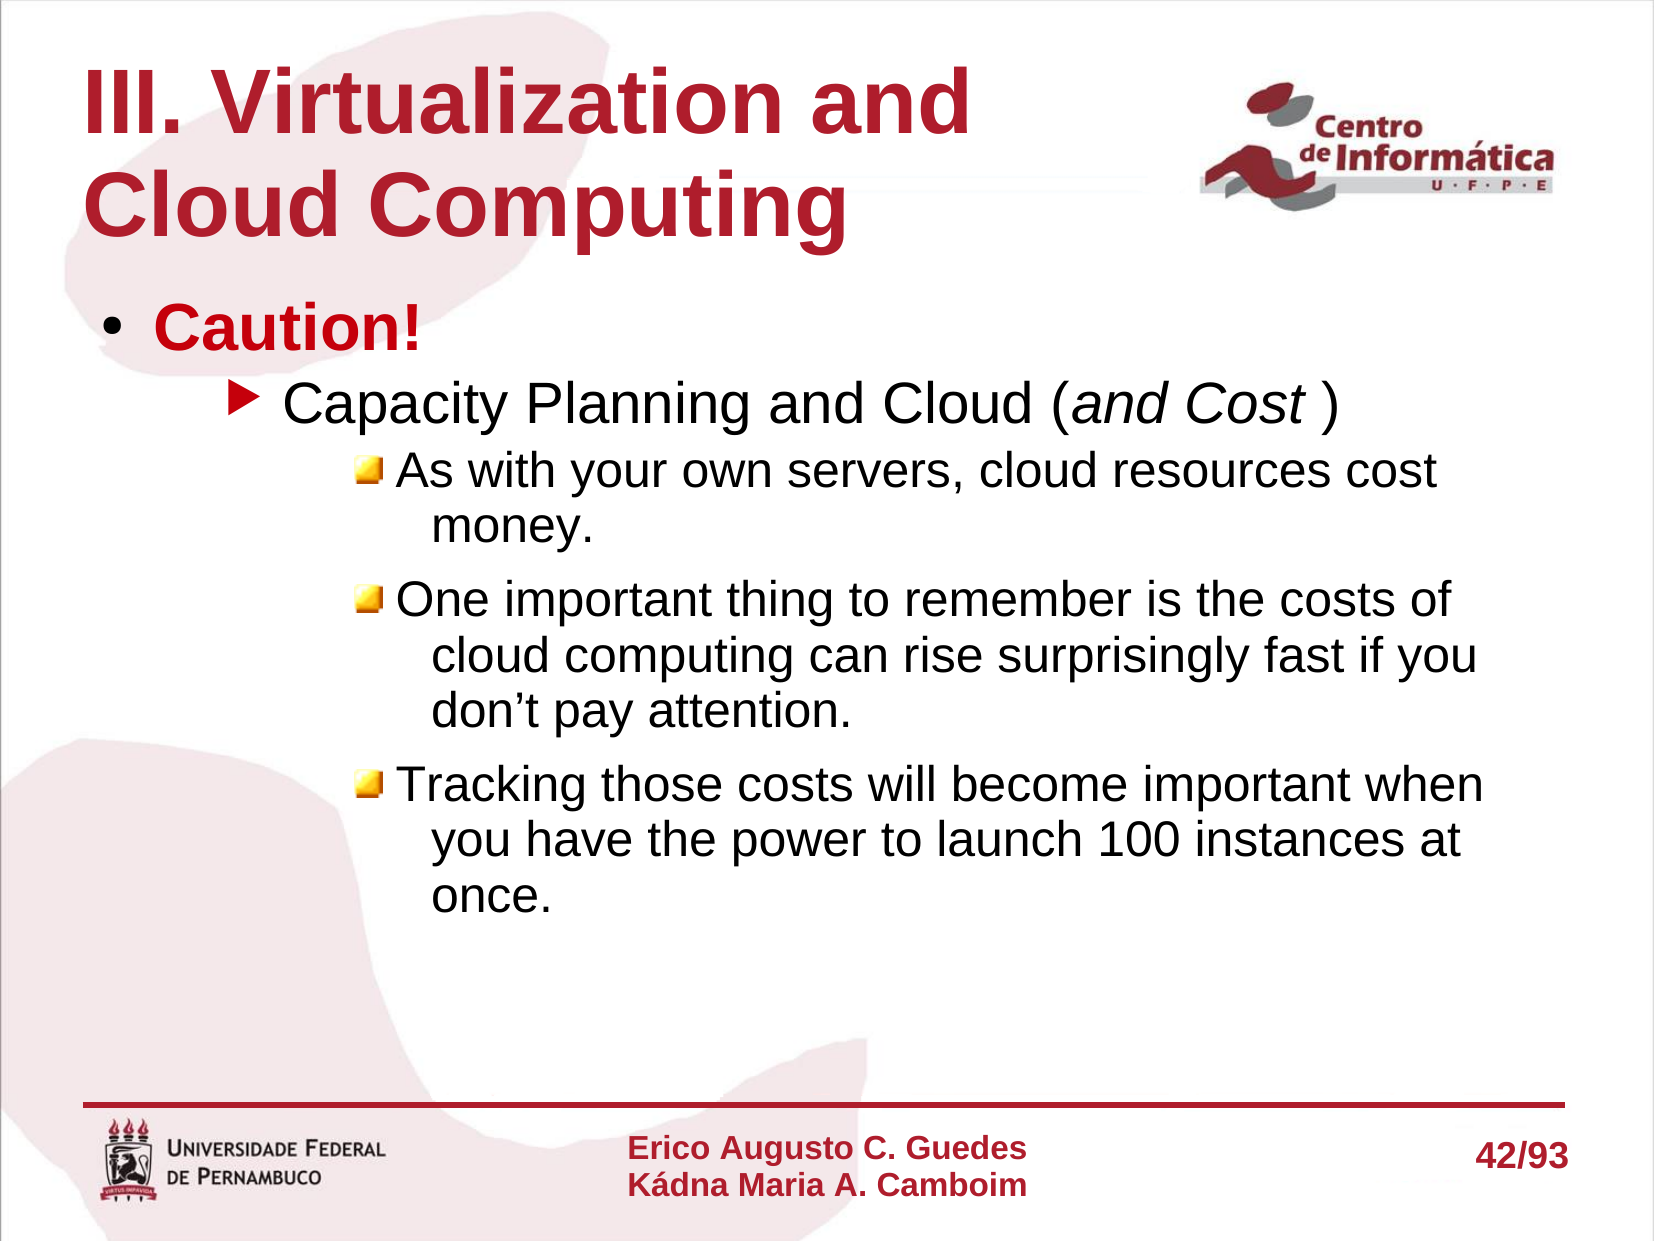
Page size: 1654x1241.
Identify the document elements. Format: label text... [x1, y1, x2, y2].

title III. Virtualization and Cloud Computing [82, 34, 1571, 272]
picture [0, 0, 1654, 1241]
list Caution! Capacity Planning and Cloud (and Cost ) As with your own servers, cloud resources cost money. One important thing to remember is the costs of cloud computing can rise surprisingly fast if you don’t pay attention. Tracking those costs will become important when you have the power to launch 100 instances at once. [82, 290, 1571, 1094]
